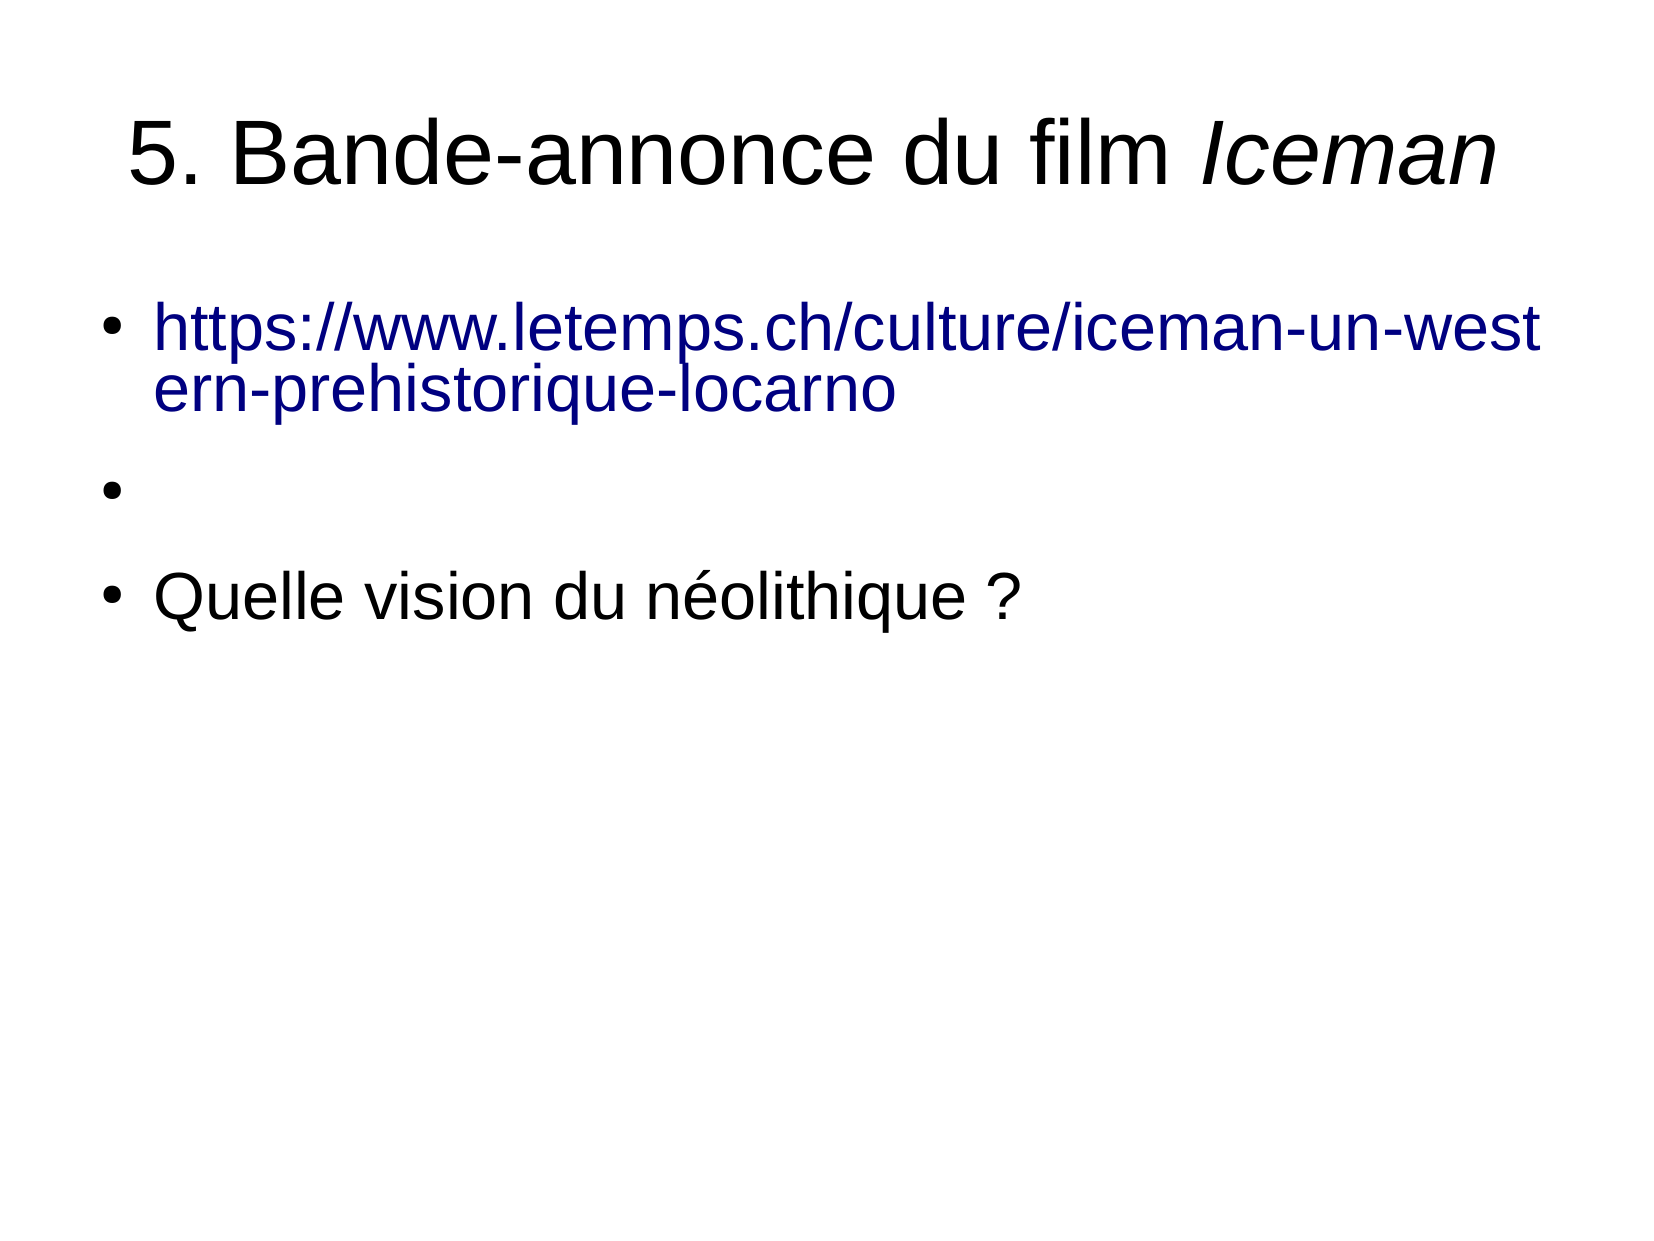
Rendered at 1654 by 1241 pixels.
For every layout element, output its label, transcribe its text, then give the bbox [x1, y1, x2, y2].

list https://www.letemps.ch/culture/iceman-un-western-prehistorique-locarno Quelle vision du néolithique ? [82, 290, 1571, 574]
title 5. Bande-annonce du film Iceman [82, 49, 1571, 257]
